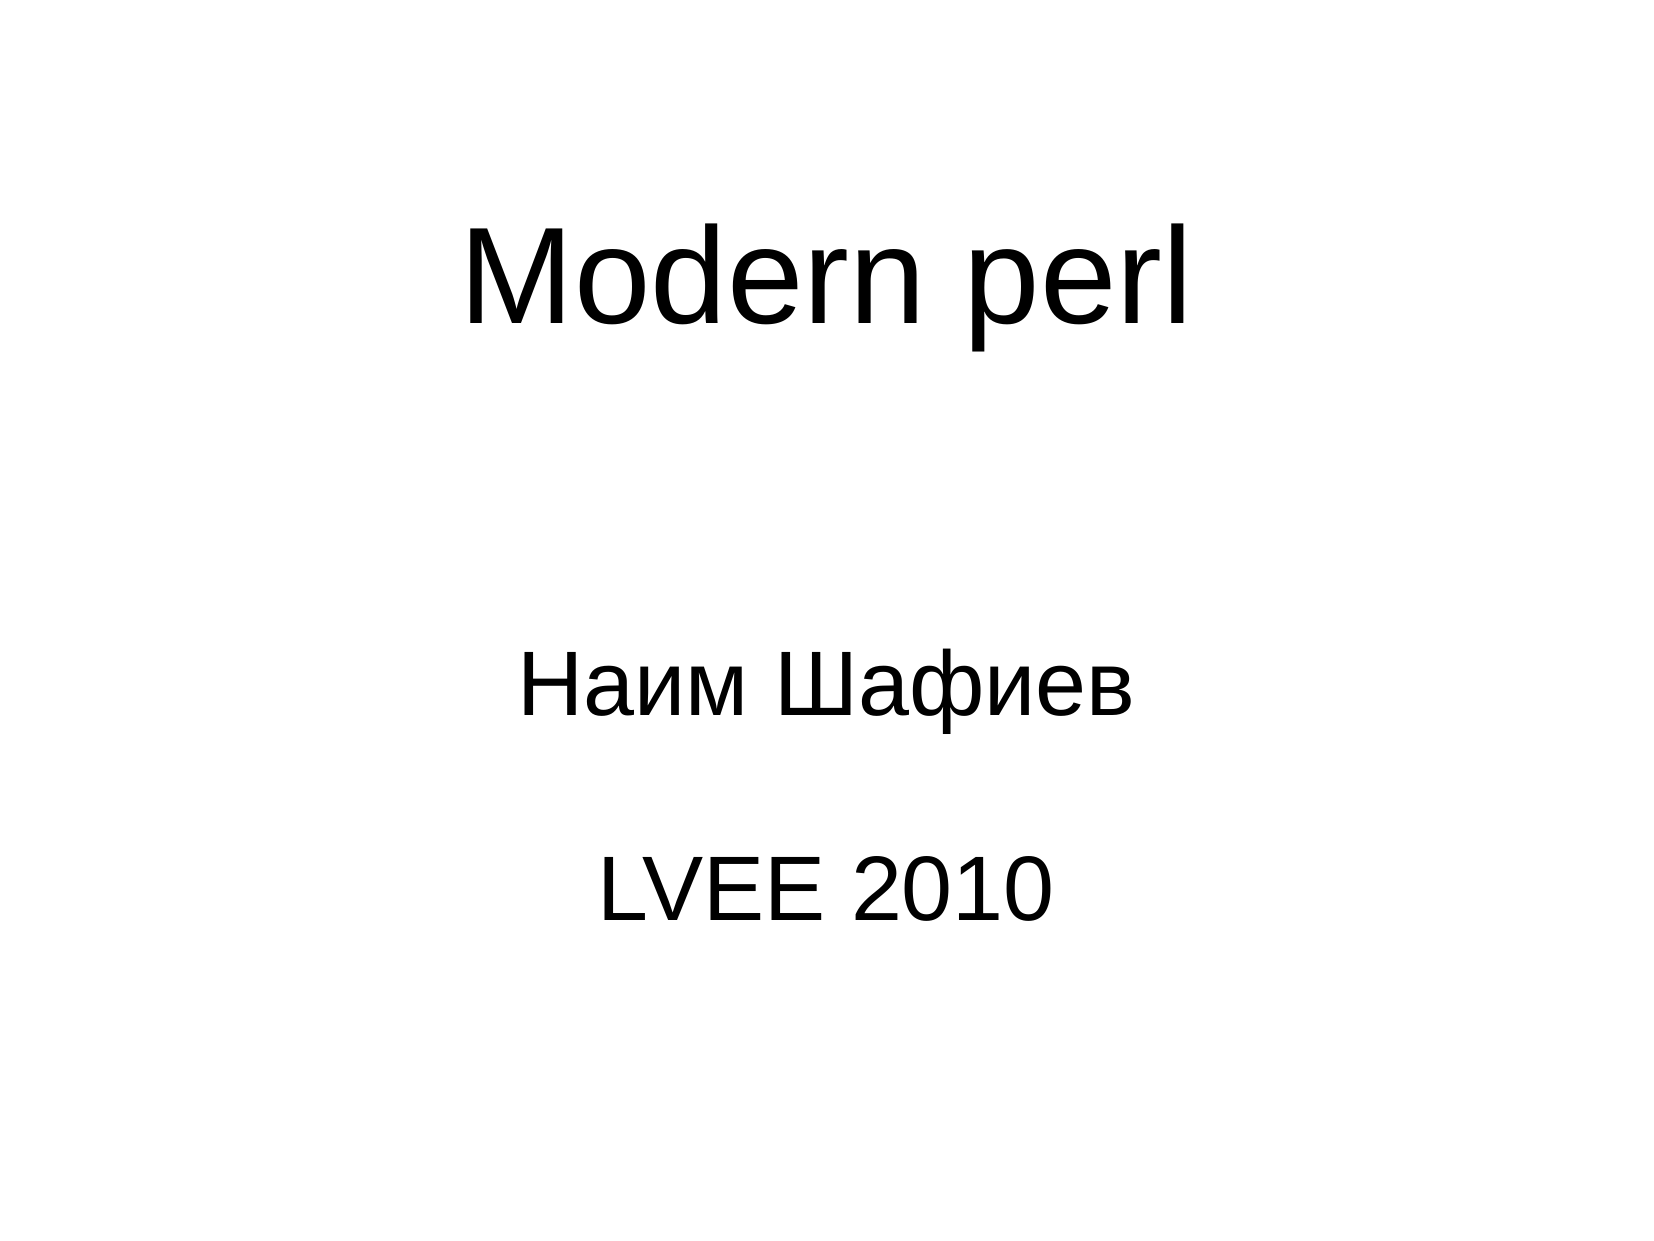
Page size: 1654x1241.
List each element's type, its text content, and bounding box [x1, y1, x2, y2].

subtitle Modern perl Наим Шафиев LVEE 2010 [82, 37, 1571, 1102]
